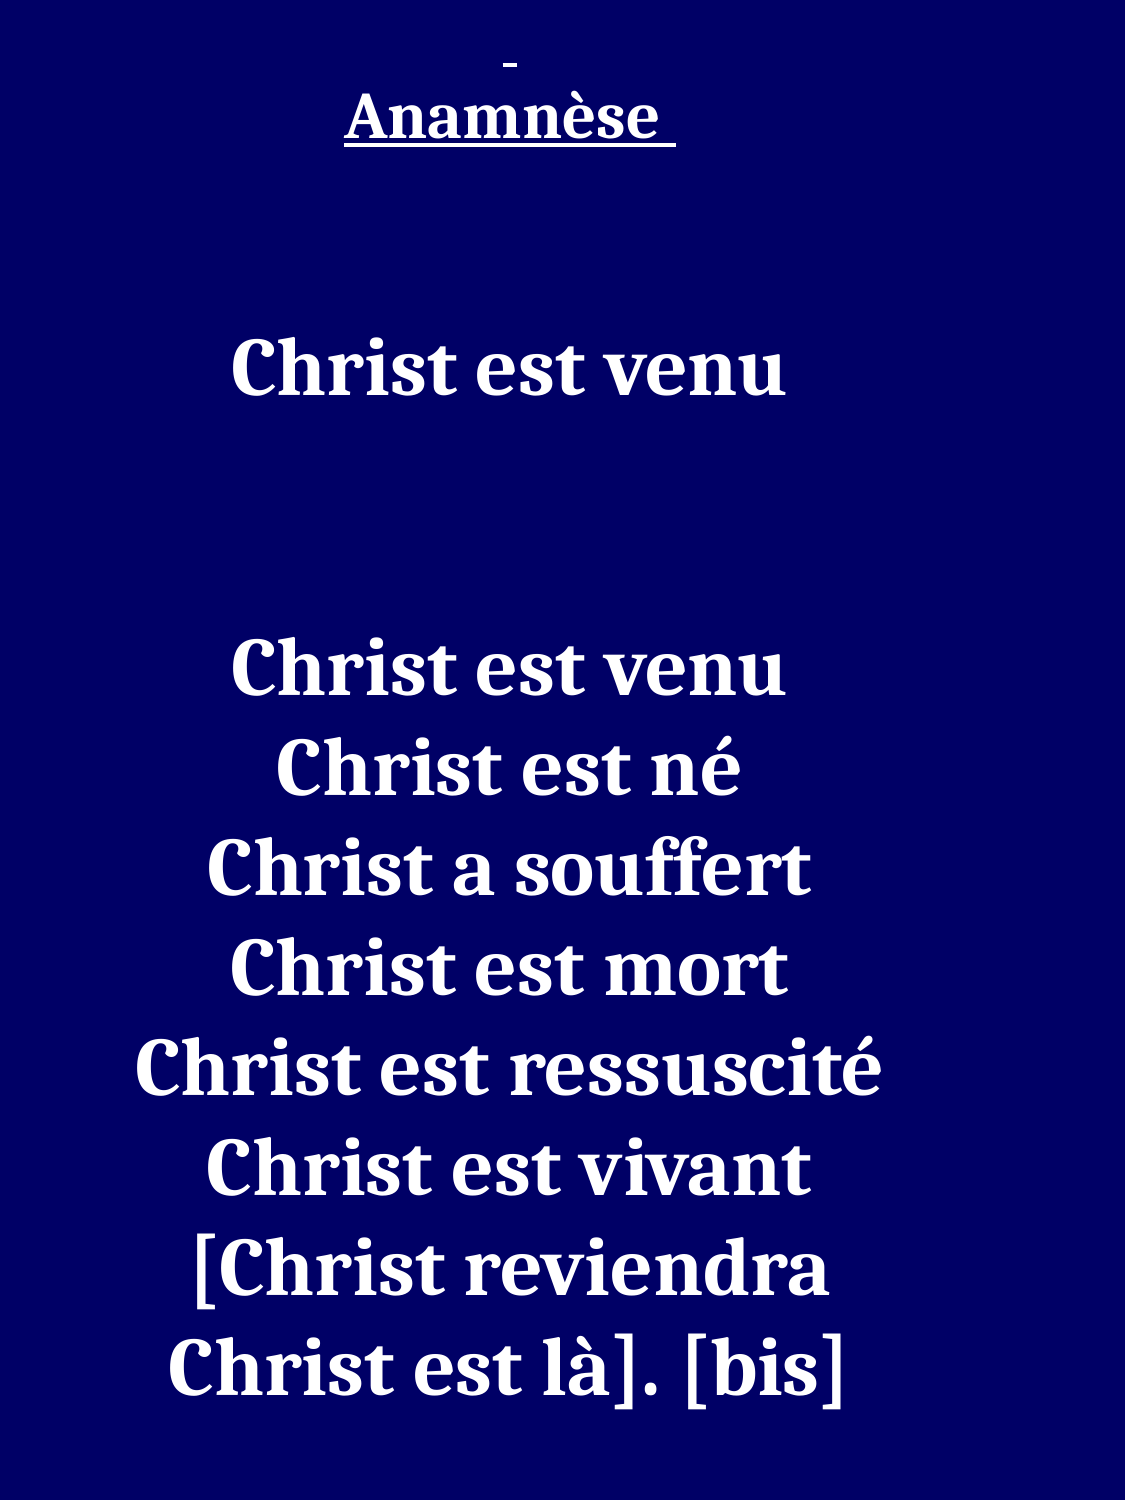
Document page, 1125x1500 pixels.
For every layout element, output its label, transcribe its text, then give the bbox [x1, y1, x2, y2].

text_box Anamnèse Christ est venu Christ est venu Christ est né Christ a souffert Christ est mort Christ est ressuscité Christ est vivant [Christ reviendra Christ est là]. [bis] [195, 289, 825, 793]
